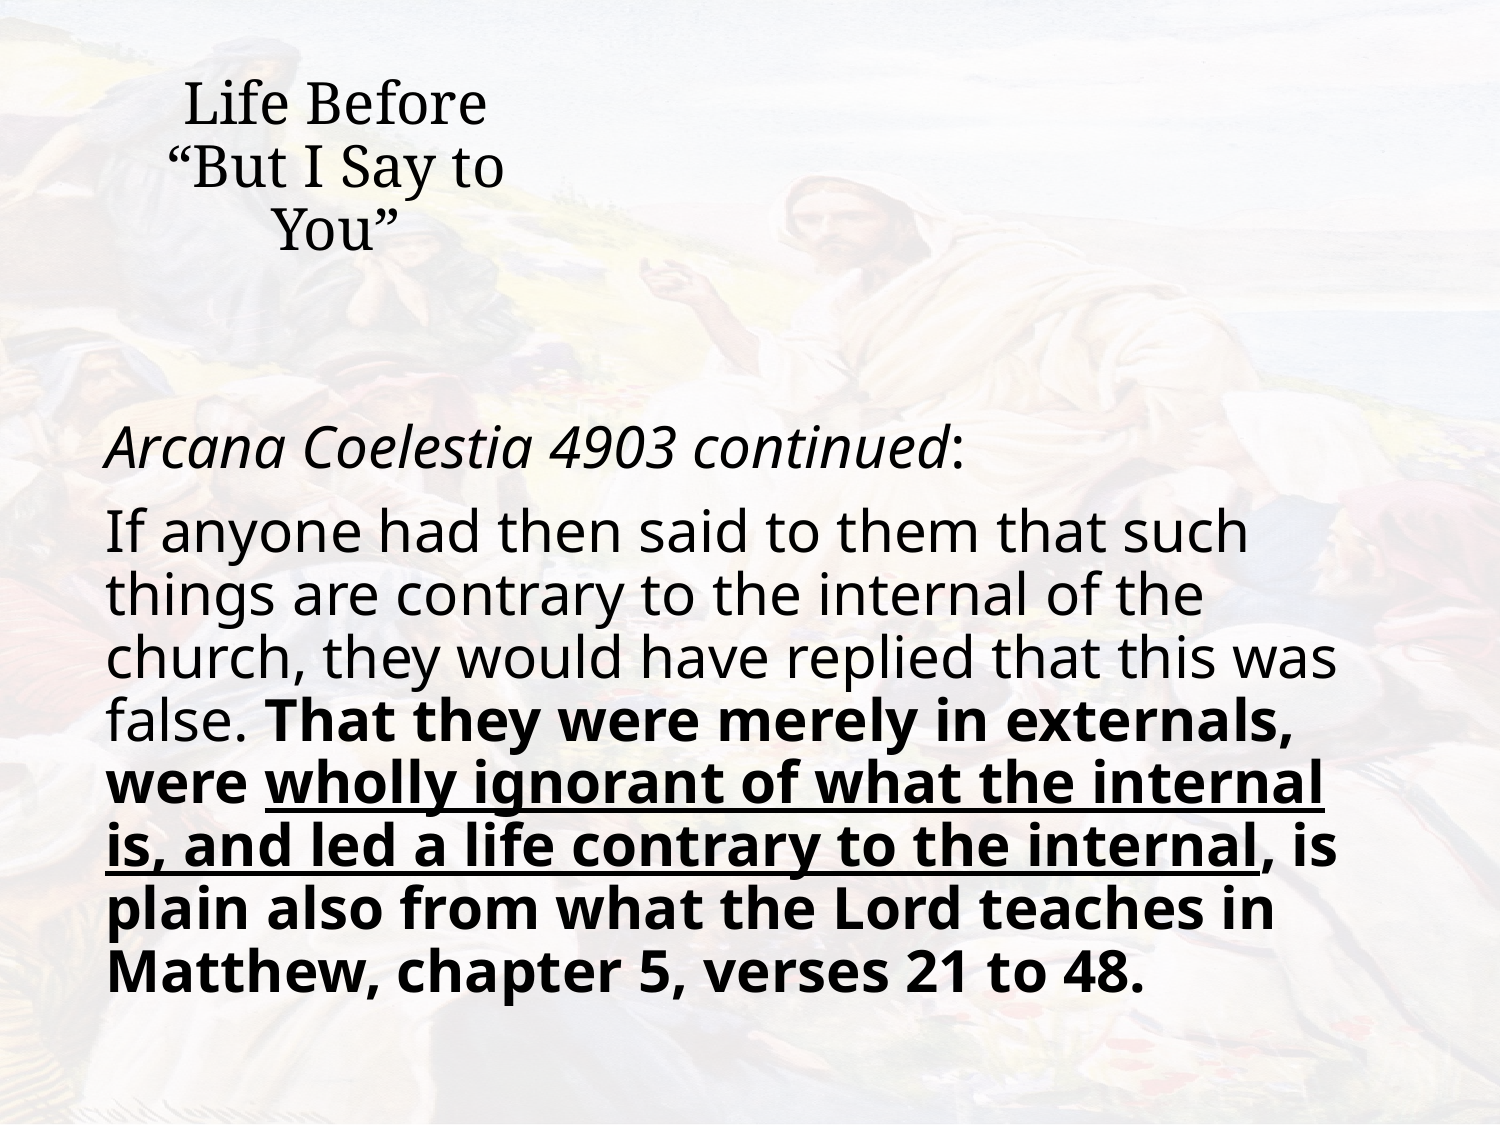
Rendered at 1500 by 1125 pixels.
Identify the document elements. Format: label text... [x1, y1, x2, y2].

title Life Before “But I Say to You” [103, 59, 570, 278]
list Arcana Coelestia 4903 continued: If anyone had then said to them that such things are contrary to the internal of the church, they would have replied that this was false. That they were merely in externals, were wholly ignorant of what the internal is, and led a life contrary to the internal, is plain also from what the Lord teaches in Matthew, chapter 5, verses 21 to 48. [90, 411, 1384, 1125]
